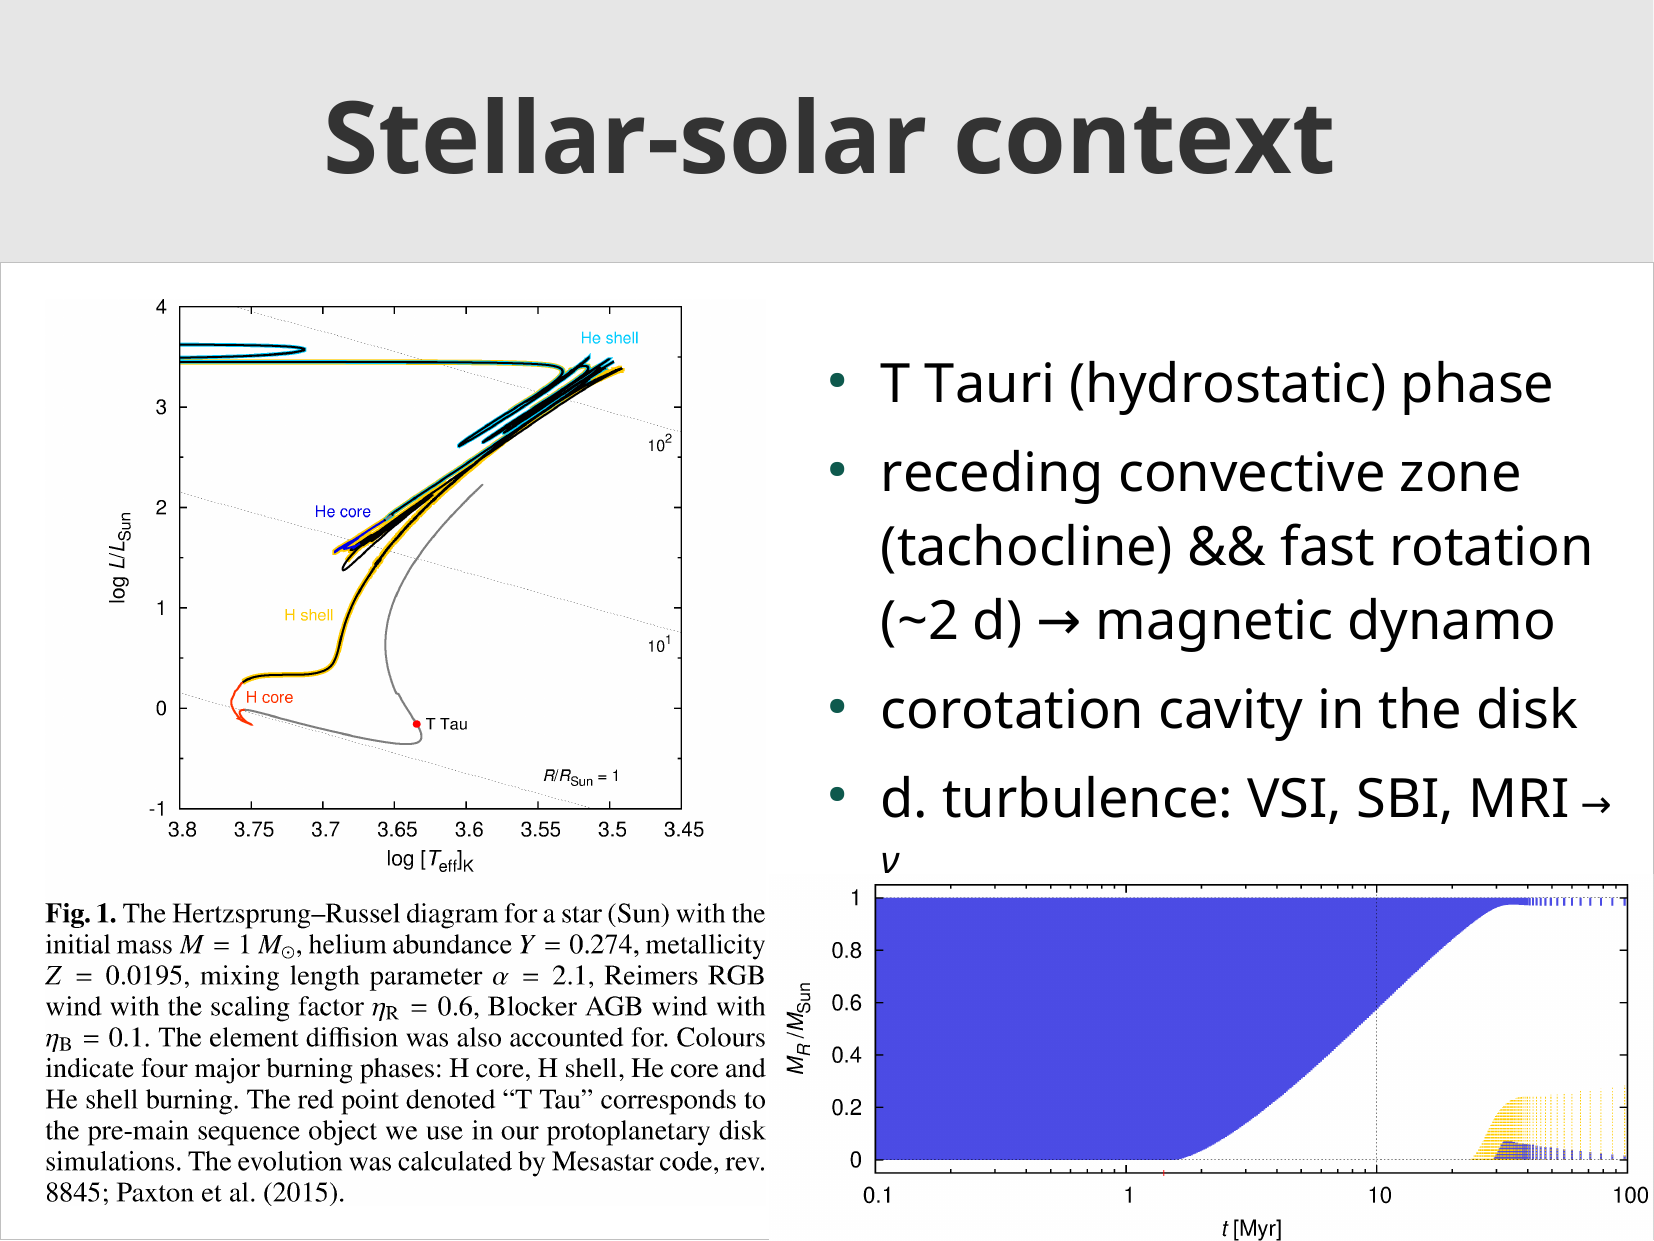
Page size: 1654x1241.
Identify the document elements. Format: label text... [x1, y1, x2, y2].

list T Tauri (hydrostatic) phase receding convective zone (tachocline) && fast rotation (~2 d) → magnetic dynamo corotation cavity in the disk d. turbulence: VSI, SBI, MRI → ν [810, 344, 1621, 1064]
picture [45, 299, 766, 1206]
title Stellar-solar context [124, 31, 1537, 239]
picture [769, 874, 1654, 1241]
